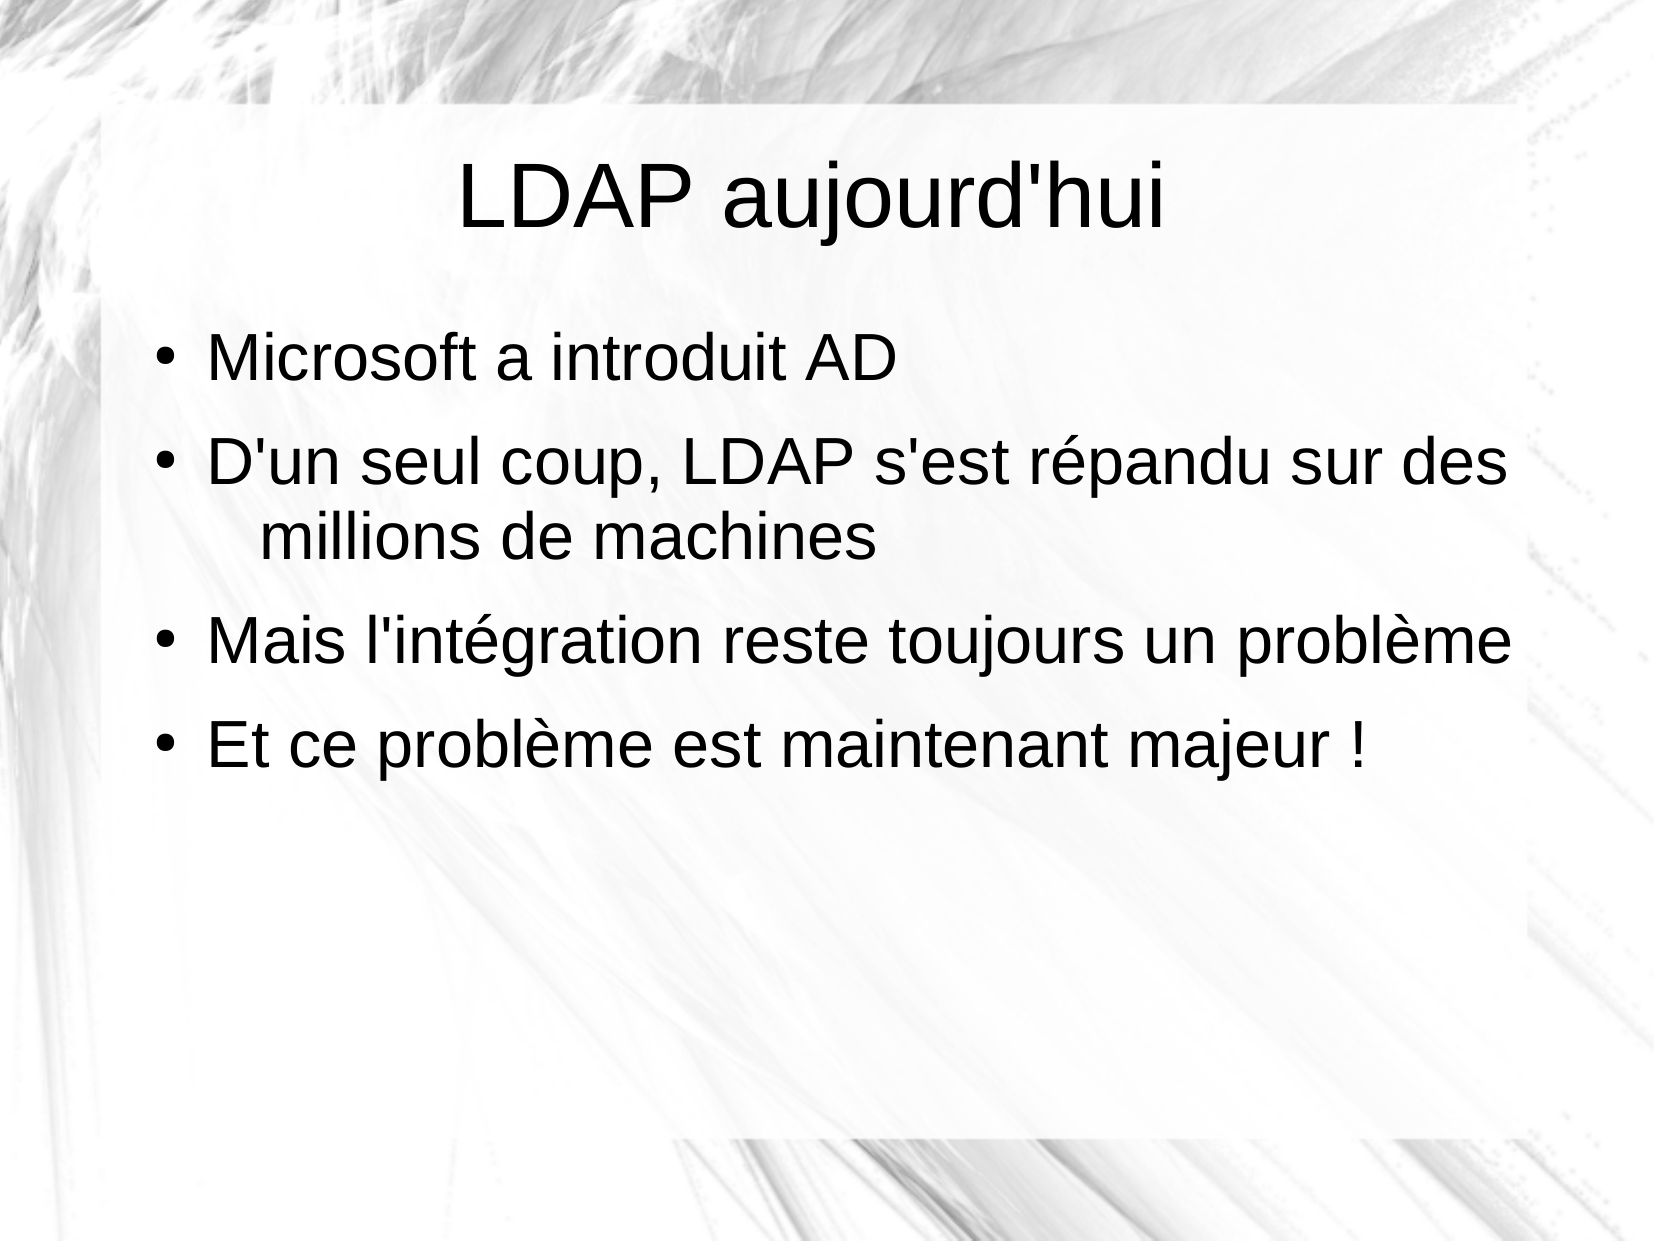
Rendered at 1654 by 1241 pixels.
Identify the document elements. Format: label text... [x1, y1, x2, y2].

title LDAP aujourd'hui [118, 119, 1506, 273]
picture [0, 0, 1654, 1241]
list Microsoft a introduit AD D'un seul coup, LDAP s'est répandu sur des millions de machines Mais l'intégration reste toujours un problème Et ce problème est maintenant majeur ! [118, 319, 1571, 931]
